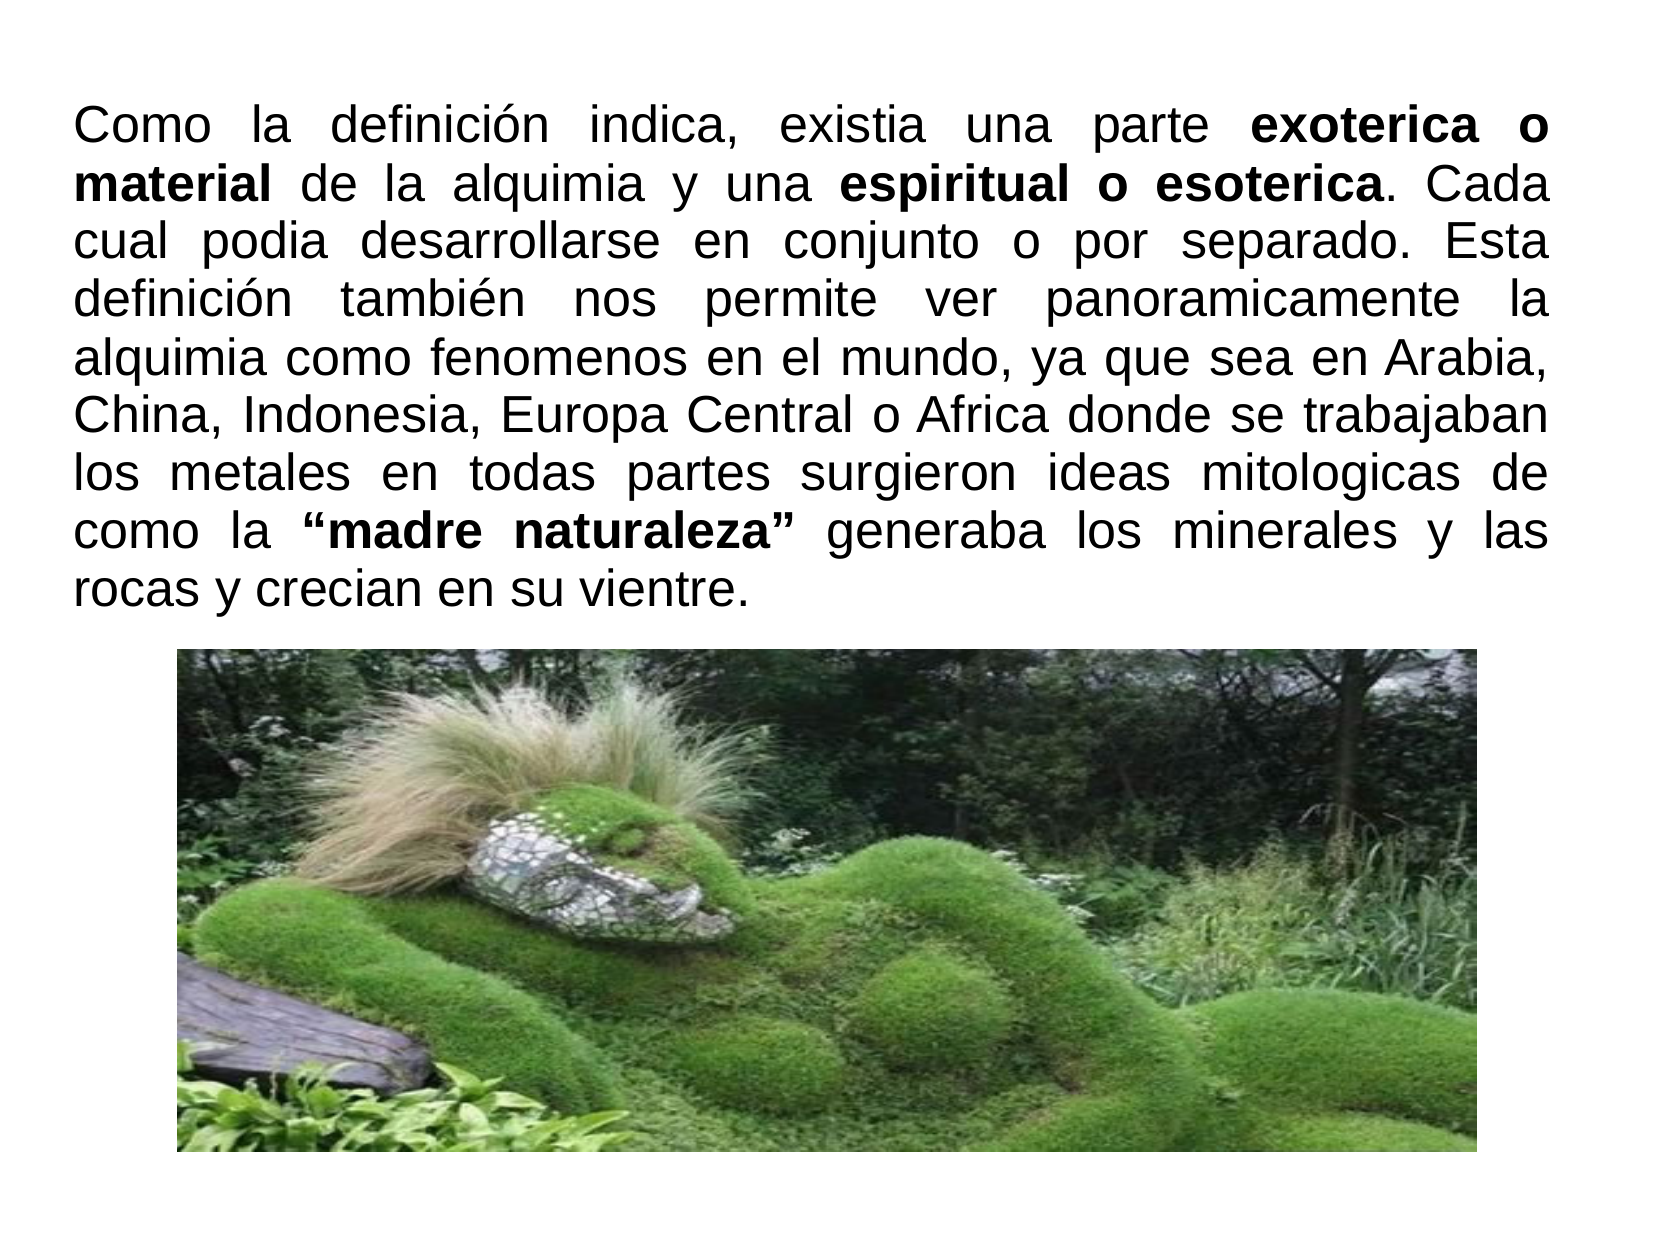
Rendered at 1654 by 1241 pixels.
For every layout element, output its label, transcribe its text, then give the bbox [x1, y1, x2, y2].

picture [177, 649, 1477, 1152]
text_box Como la definición indica, existia una parte exoterica o material de la alquimia y una espiritual o esoterica. Cada cual podia desarrollarse en conjunto o por separado. Esta definición también nos permite ver panoramicamente la alquimia como fenomenos en el mundo, ya que sea en Arabia, China, Indonesia, Europa Central o Africa donde se trabajaban los metales en todas partes surgieron ideas mitologicas de como la “madre naturaleza” generaba los minerales y las rocas y crecian en su vientre. [59, 88, 1565, 626]
